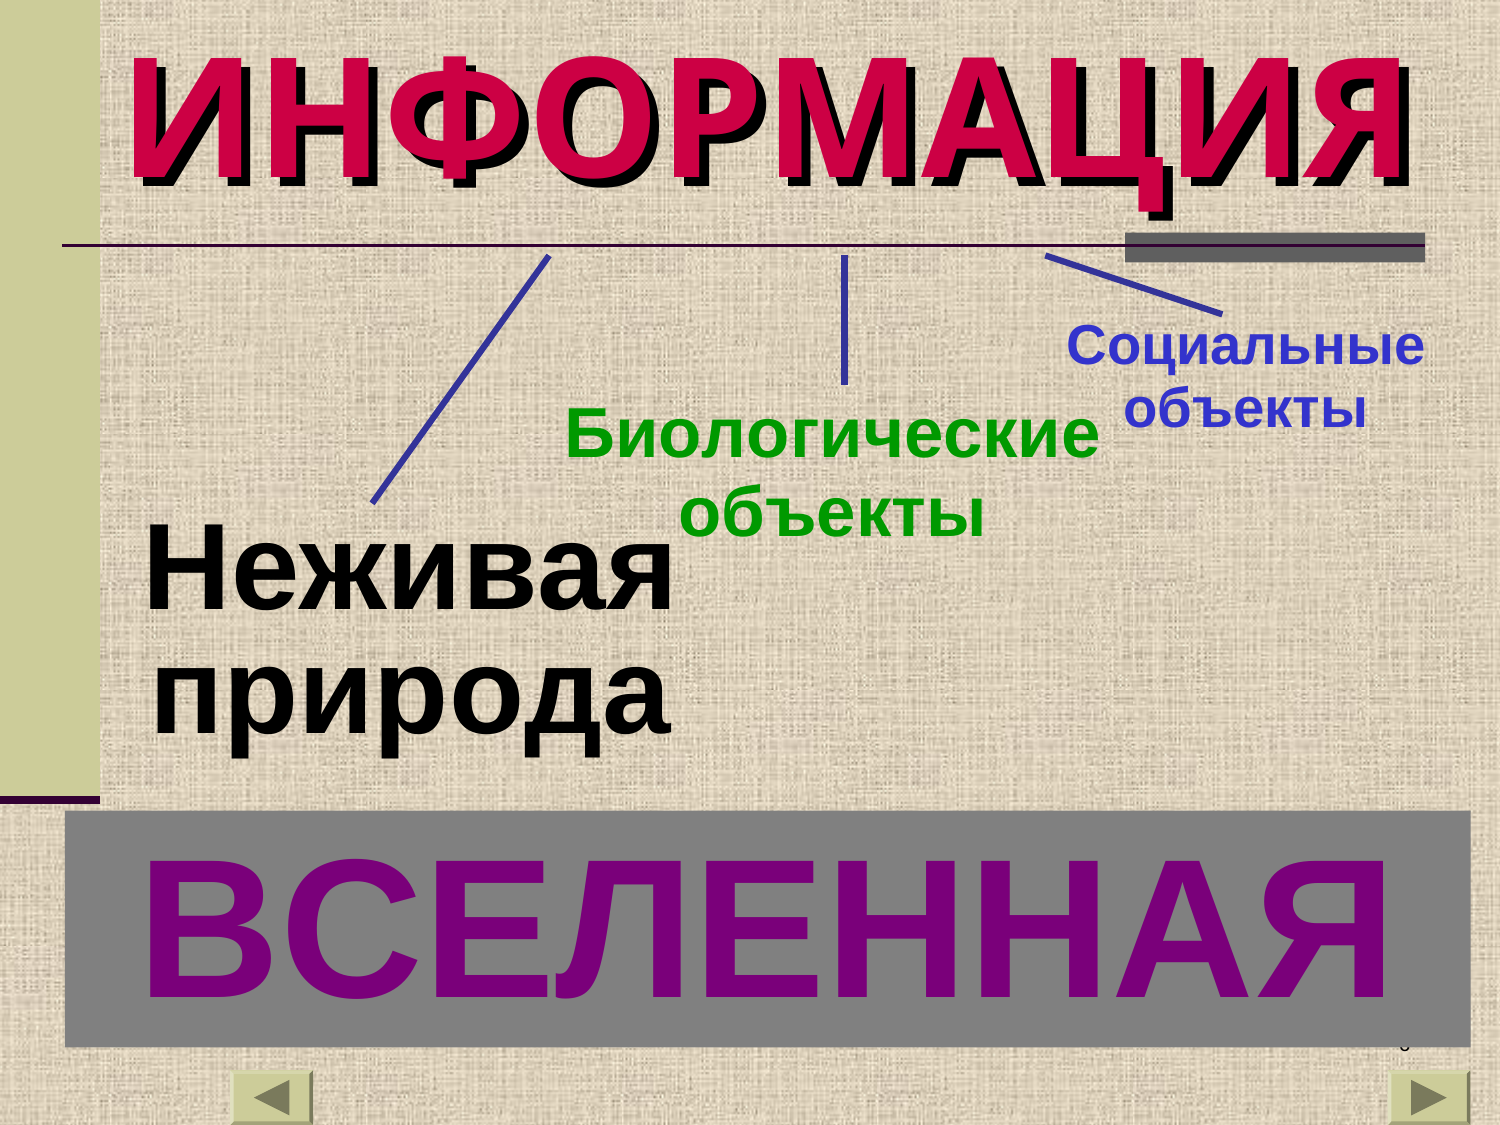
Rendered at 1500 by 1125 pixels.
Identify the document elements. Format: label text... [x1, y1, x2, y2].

text_box [1389, 1070, 1471, 1125]
title ИНФОРМАЦИЯ [64, 8, 1471, 218]
text_box [232, 1070, 314, 1125]
text_box Биологические объекты [537, 385, 1129, 559]
text_box Социальные объекты [1033, 305, 1459, 448]
text_box Неживая природа [53, 503, 768, 766]
picture [0, 0, 1500, 1125]
text_box ВСЕЛЕННАЯ [64, 810, 1471, 1048]
